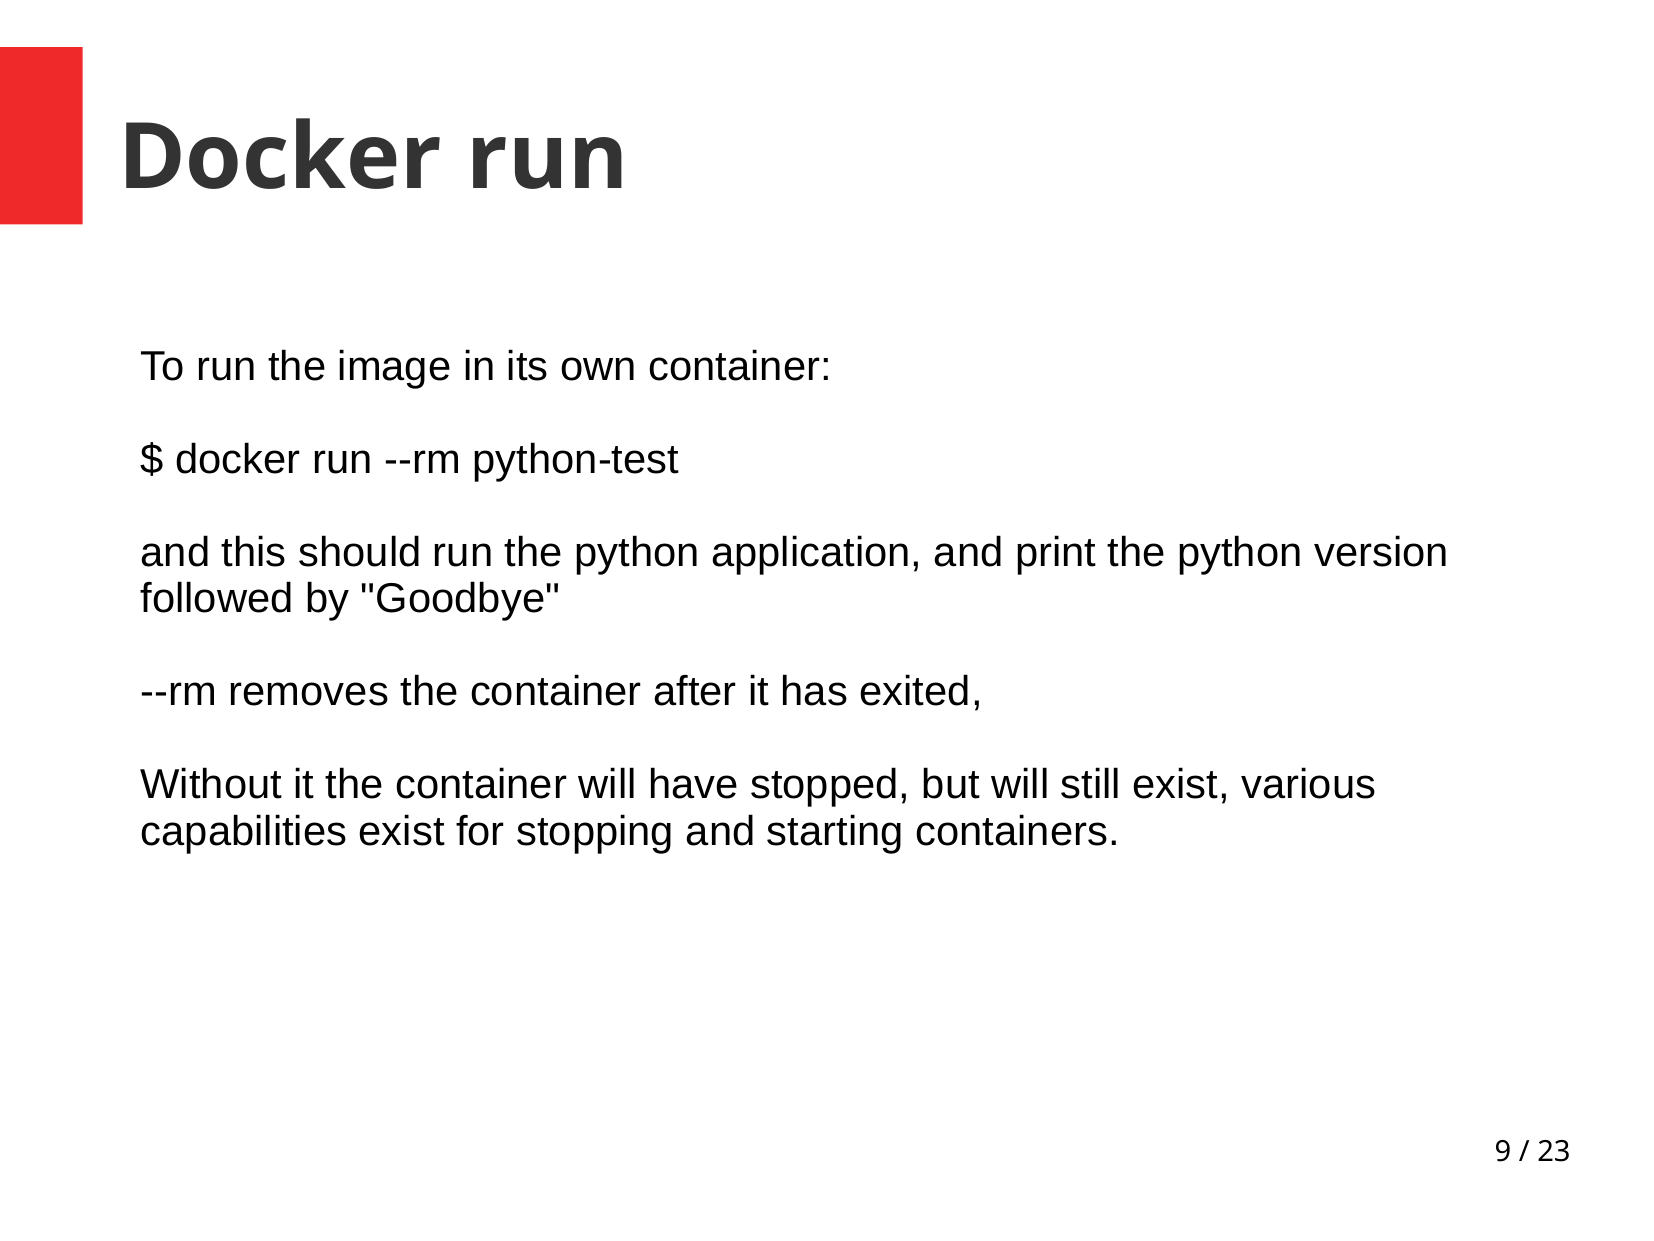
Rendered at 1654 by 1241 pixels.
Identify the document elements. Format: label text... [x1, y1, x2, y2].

text_box To run the image in its own container: $ docker run --rm python-test and this should run the python application, and print the python version followed by "Goodbye" --rm removes the container after it has exited, Without it the container will have stopped, but will still exist, various capabilities exist for stopping and starting containers. [125, 335, 1473, 1004]
title Docker run [118, 49, 1571, 257]
